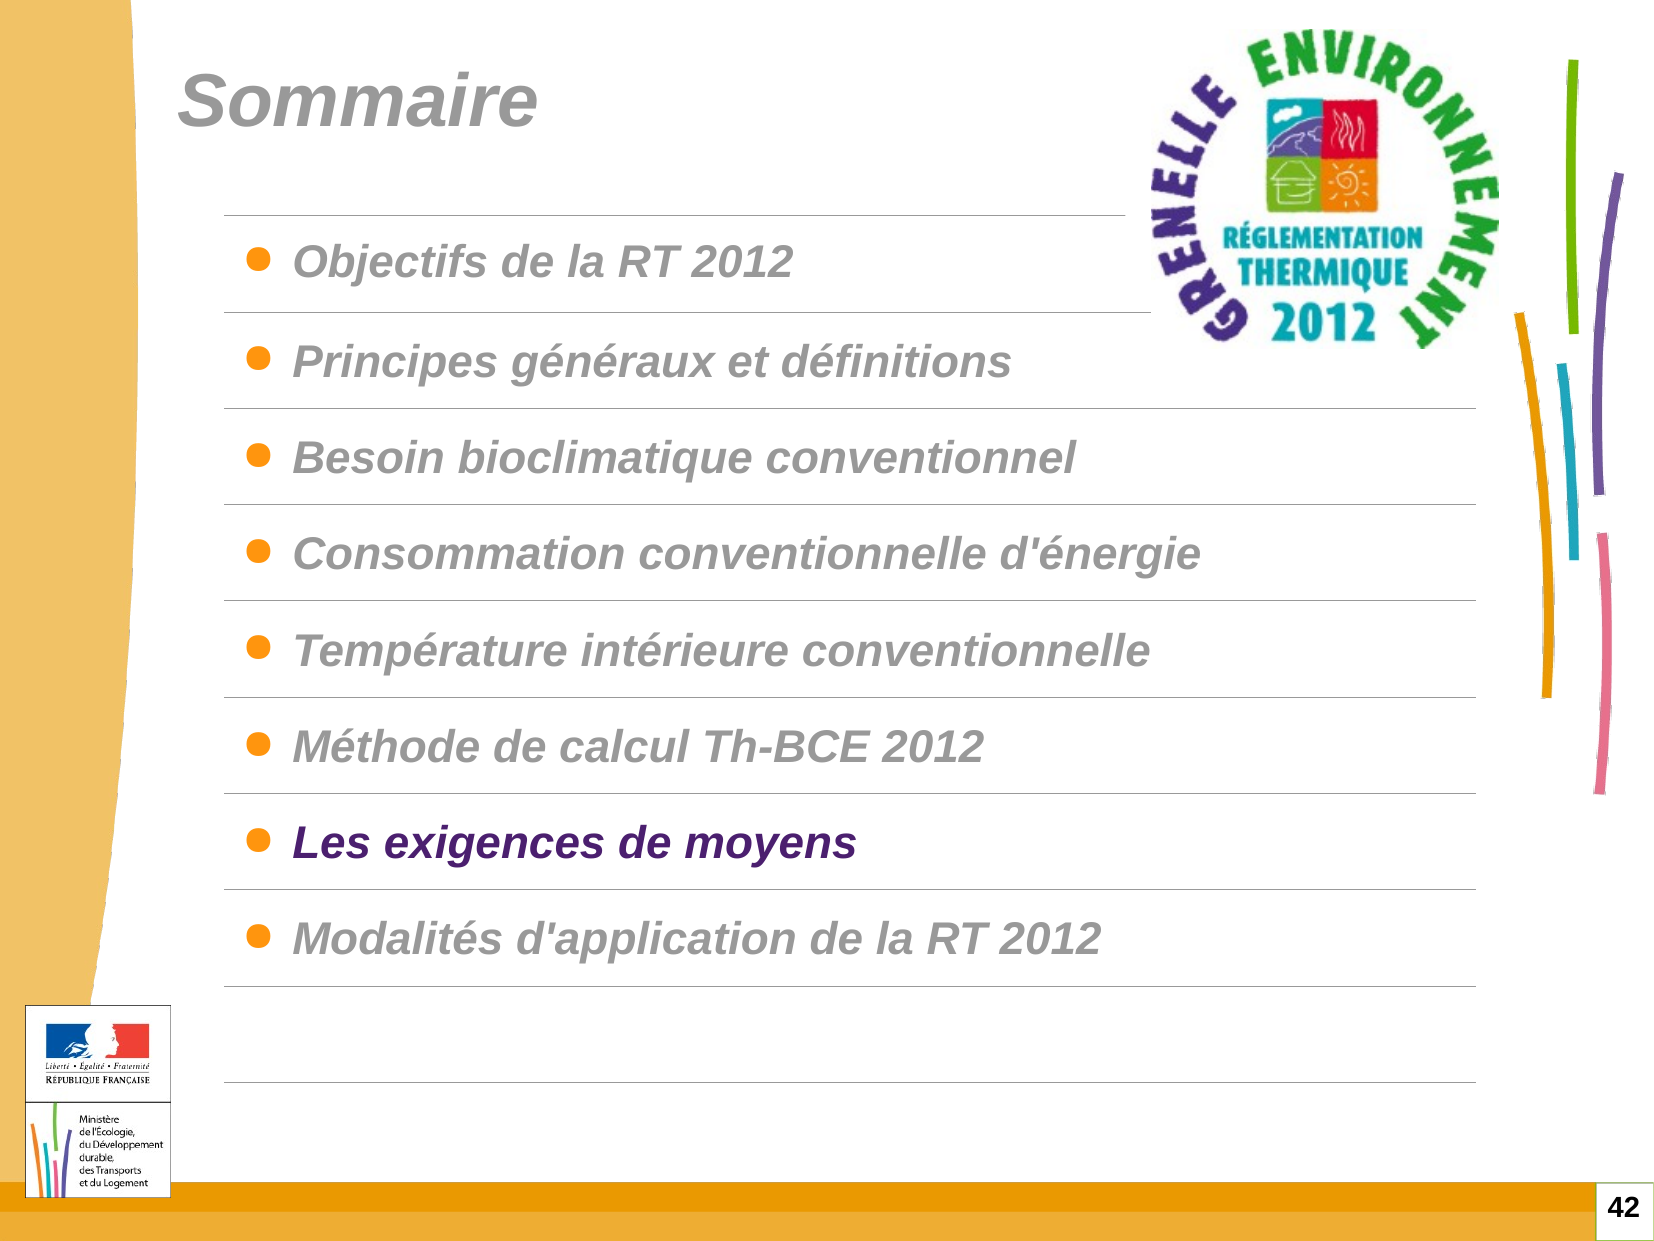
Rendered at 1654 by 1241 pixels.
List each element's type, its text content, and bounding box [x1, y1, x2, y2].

table_cell Modalités d'application de la RT 2012 [224, 890, 1476, 986]
table_cell [224, 986, 1476, 1082]
table_cell Les exigences de moyens [224, 793, 1476, 890]
picture [0, 0, 1654, 1241]
table_cell Besoin bioclimatique conventionnel [224, 408, 1476, 505]
table_cell Principes généraux et définitions [224, 312, 1476, 408]
table_cell Température intérieure conventionnelle [224, 601, 1476, 697]
table_cell Méthode de calcul Th-BCE 2012 [224, 697, 1476, 793]
table_cell Consommation conventionnelle d'énergie [224, 505, 1476, 601]
table_cell [224, 1082, 1476, 1178]
table_header Objectifs de la RT 2012 [224, 216, 1476, 312]
